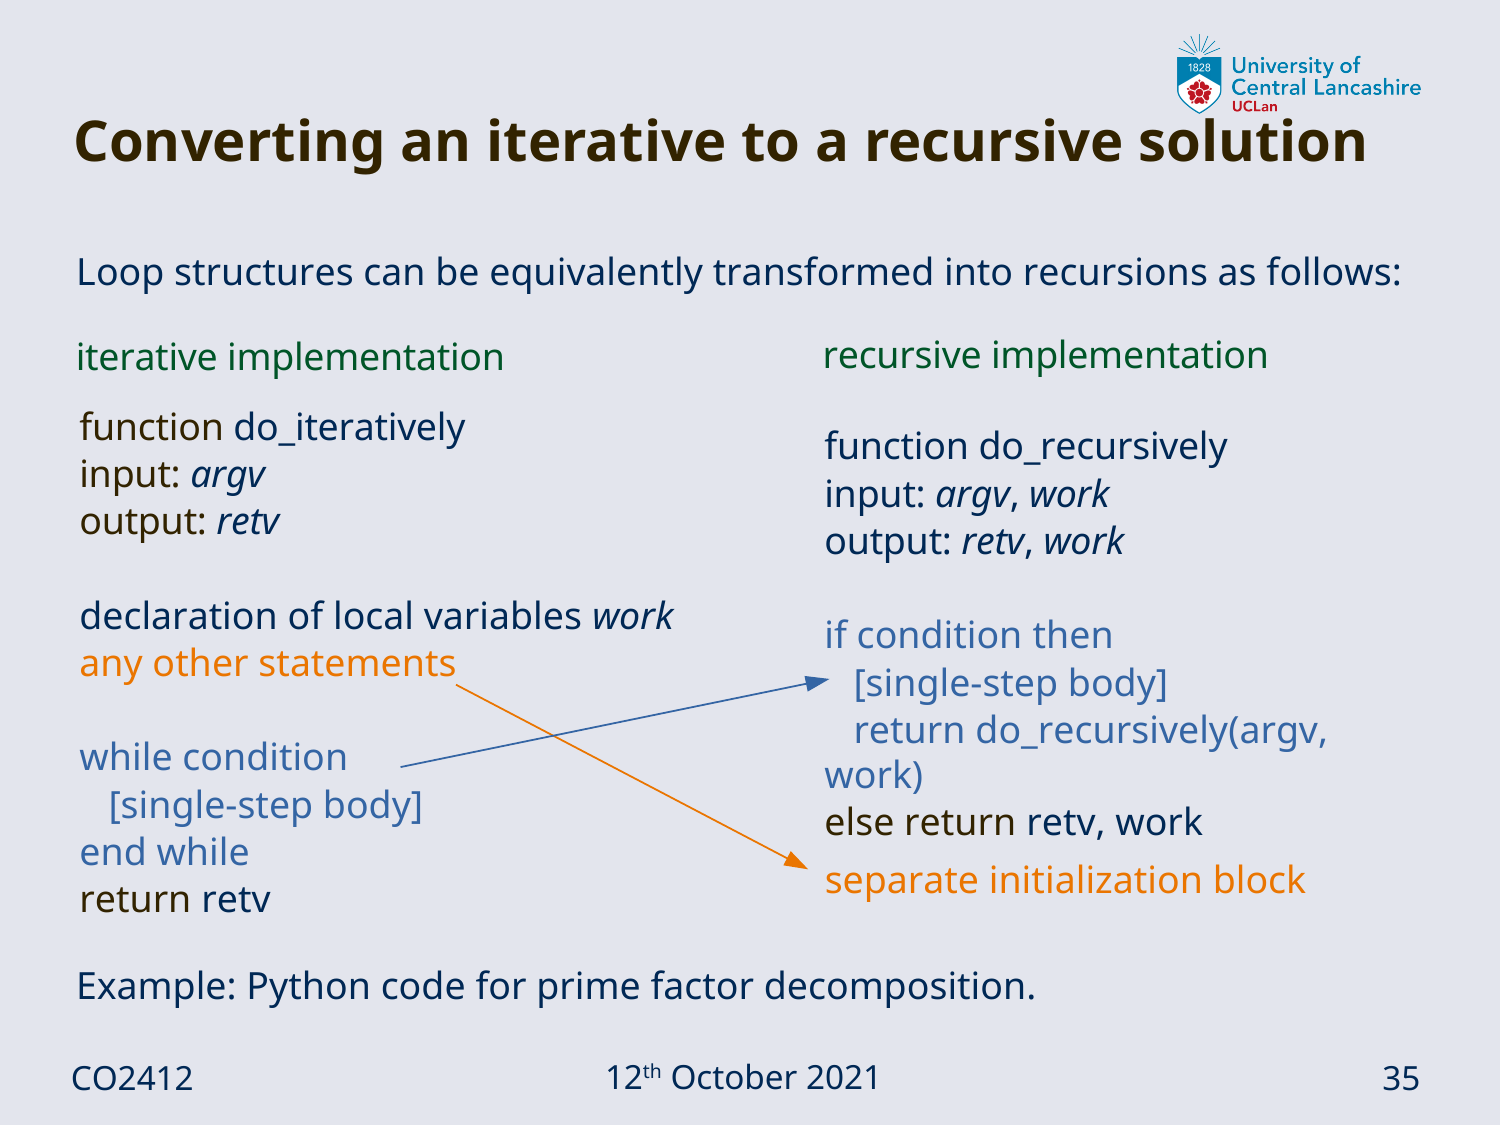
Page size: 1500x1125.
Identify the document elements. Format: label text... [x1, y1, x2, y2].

text_box Example: Python code for prime factor decomposition. [59, 954, 1444, 1019]
text_box function do_recursively input: argv, work output: retv, work if condition then [single-step body] return do_recursively(argv, work) else return retv, work [807, 415, 1440, 853]
text_box function do_iteratively input: argv output: retv declaration of local variables work any other statements while condition [single-step body] end while return retv [558, 703, 721, 822]
text_box recursive implementation [805, 324, 1454, 394]
text_box Loop structures can be equivalently transformed into recursions as follows: [59, 240, 1444, 325]
text_box separate initialization block [810, 848, 1329, 908]
text_box iterative implementation [59, 325, 835, 390]
title Converting an iterative to a recursive solution [58, 93, 1475, 186]
picture [1177, 34, 1421, 93]
text_box function do_iteratively input: argv output: retv declaration of local variables work any other statements while condition [single-step body] end while return retv [62, 395, 721, 928]
